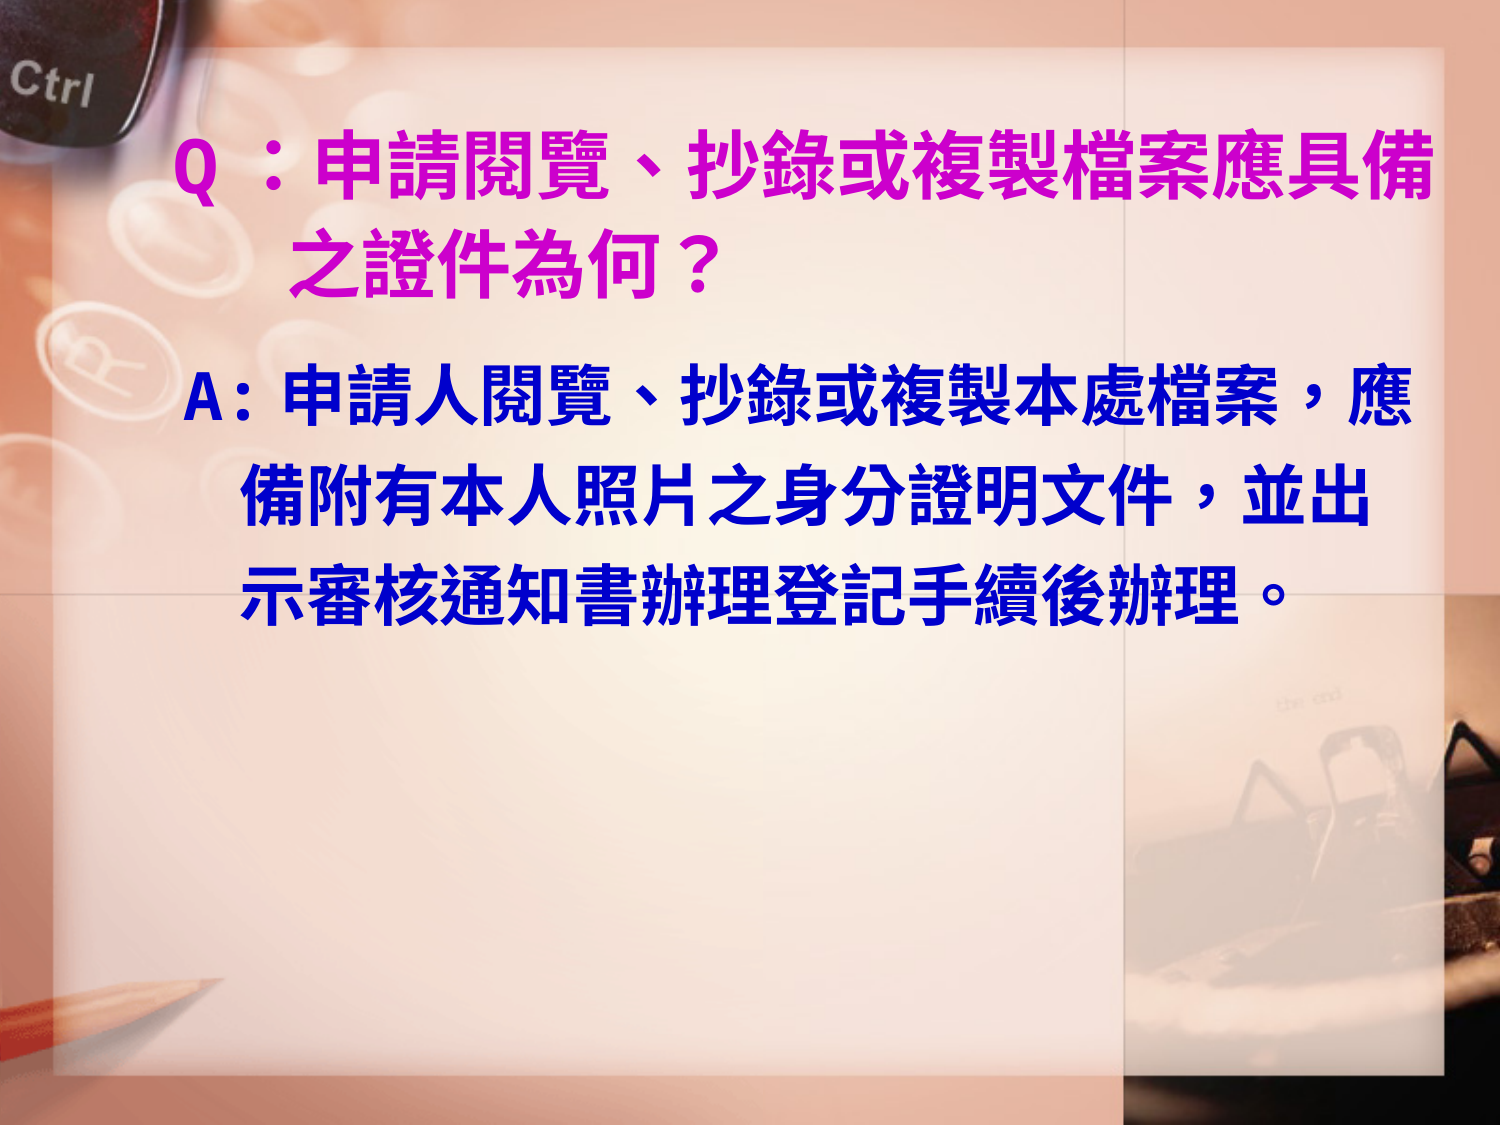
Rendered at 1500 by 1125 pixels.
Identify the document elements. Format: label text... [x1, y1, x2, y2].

list A:申請人閱覽、抄錄或複製本處檔案，應備附有本人照片之身分證明文件，並出示審核通知書辦理登記手續後辦理。 [112, 326, 1447, 1083]
title Q：申請閱覽、抄錄或複製檔案應具備 之證件為何？ [158, 101, 1483, 316]
